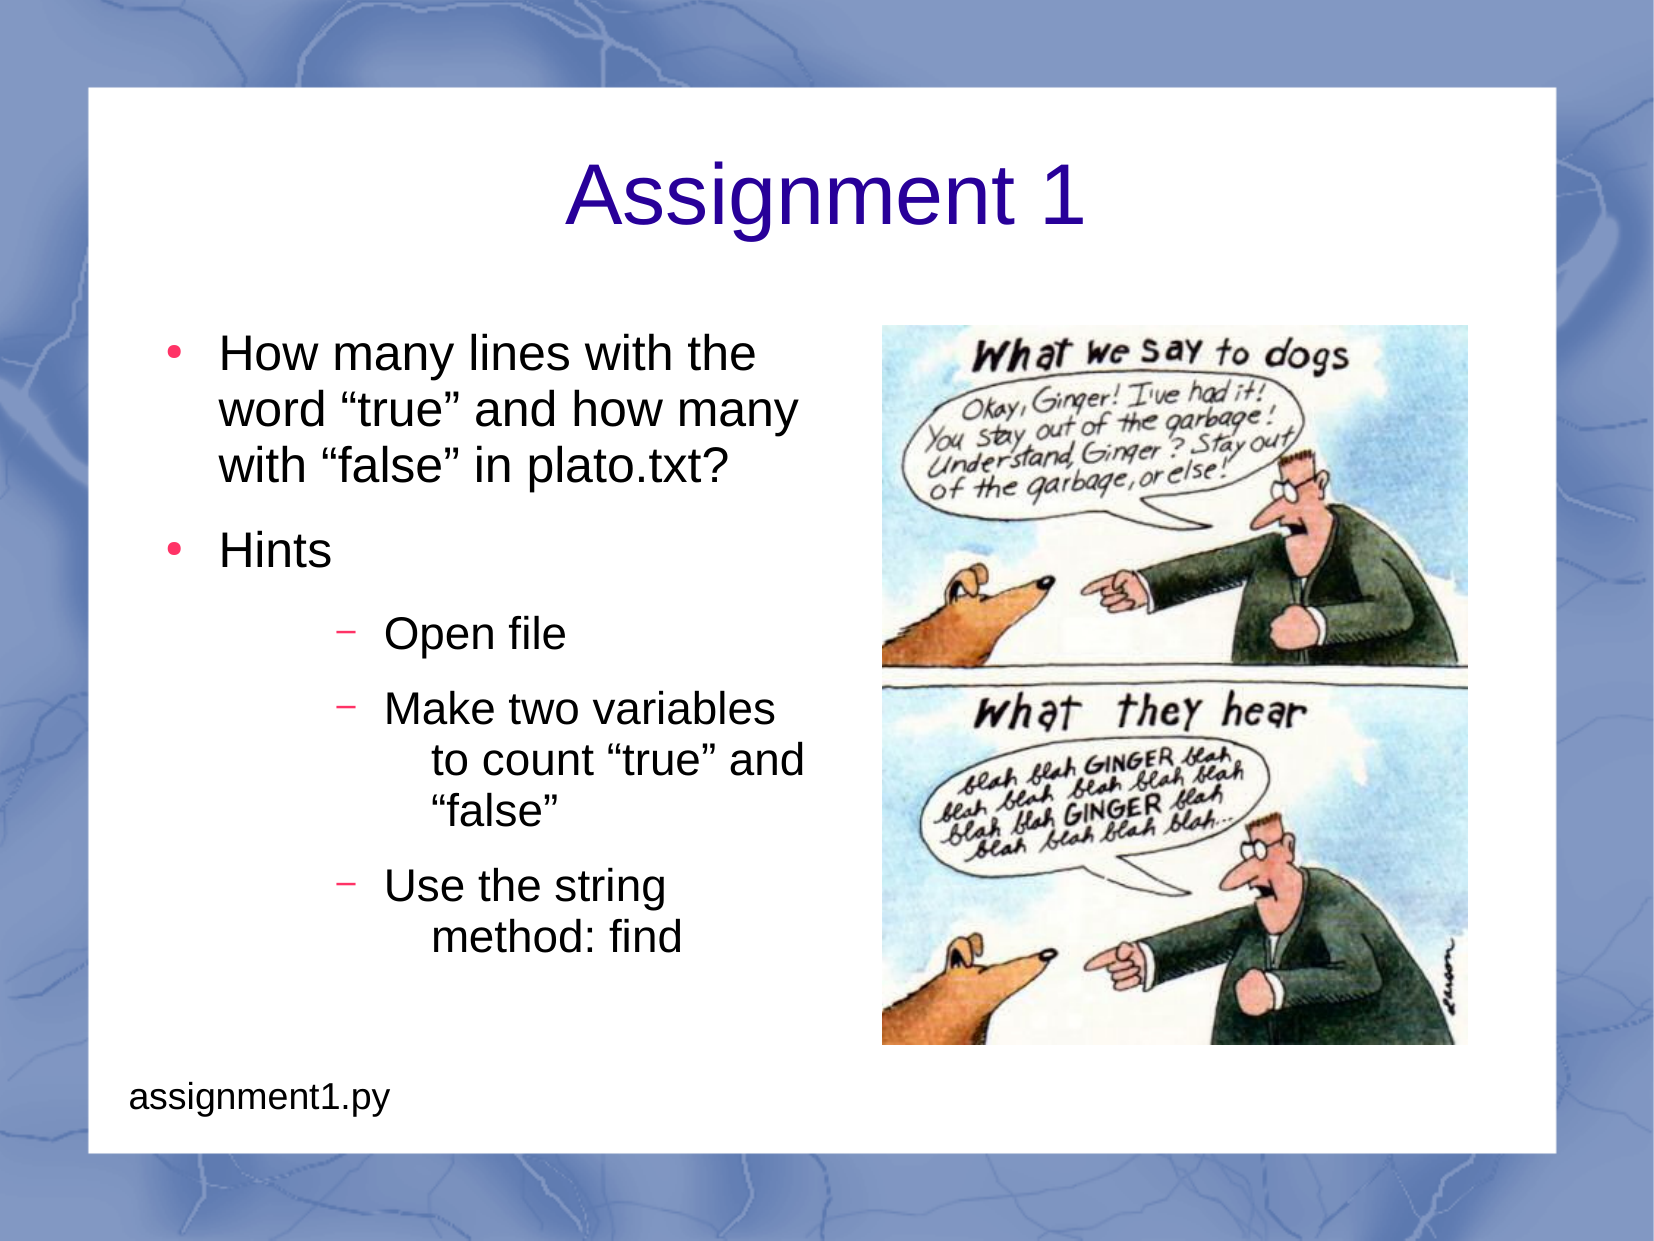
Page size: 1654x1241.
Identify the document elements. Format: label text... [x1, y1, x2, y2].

text_box assignment1.py [113, 1068, 406, 1126]
list How many lines with the word “true” and how many with “false” in plato.txt? Hints Open file Make two variables to count “true” and “false” Use the string method: find [147, 325, 811, 1045]
title Assignment 1 [118, 90, 1536, 298]
picture [0, 0, 1654, 1241]
